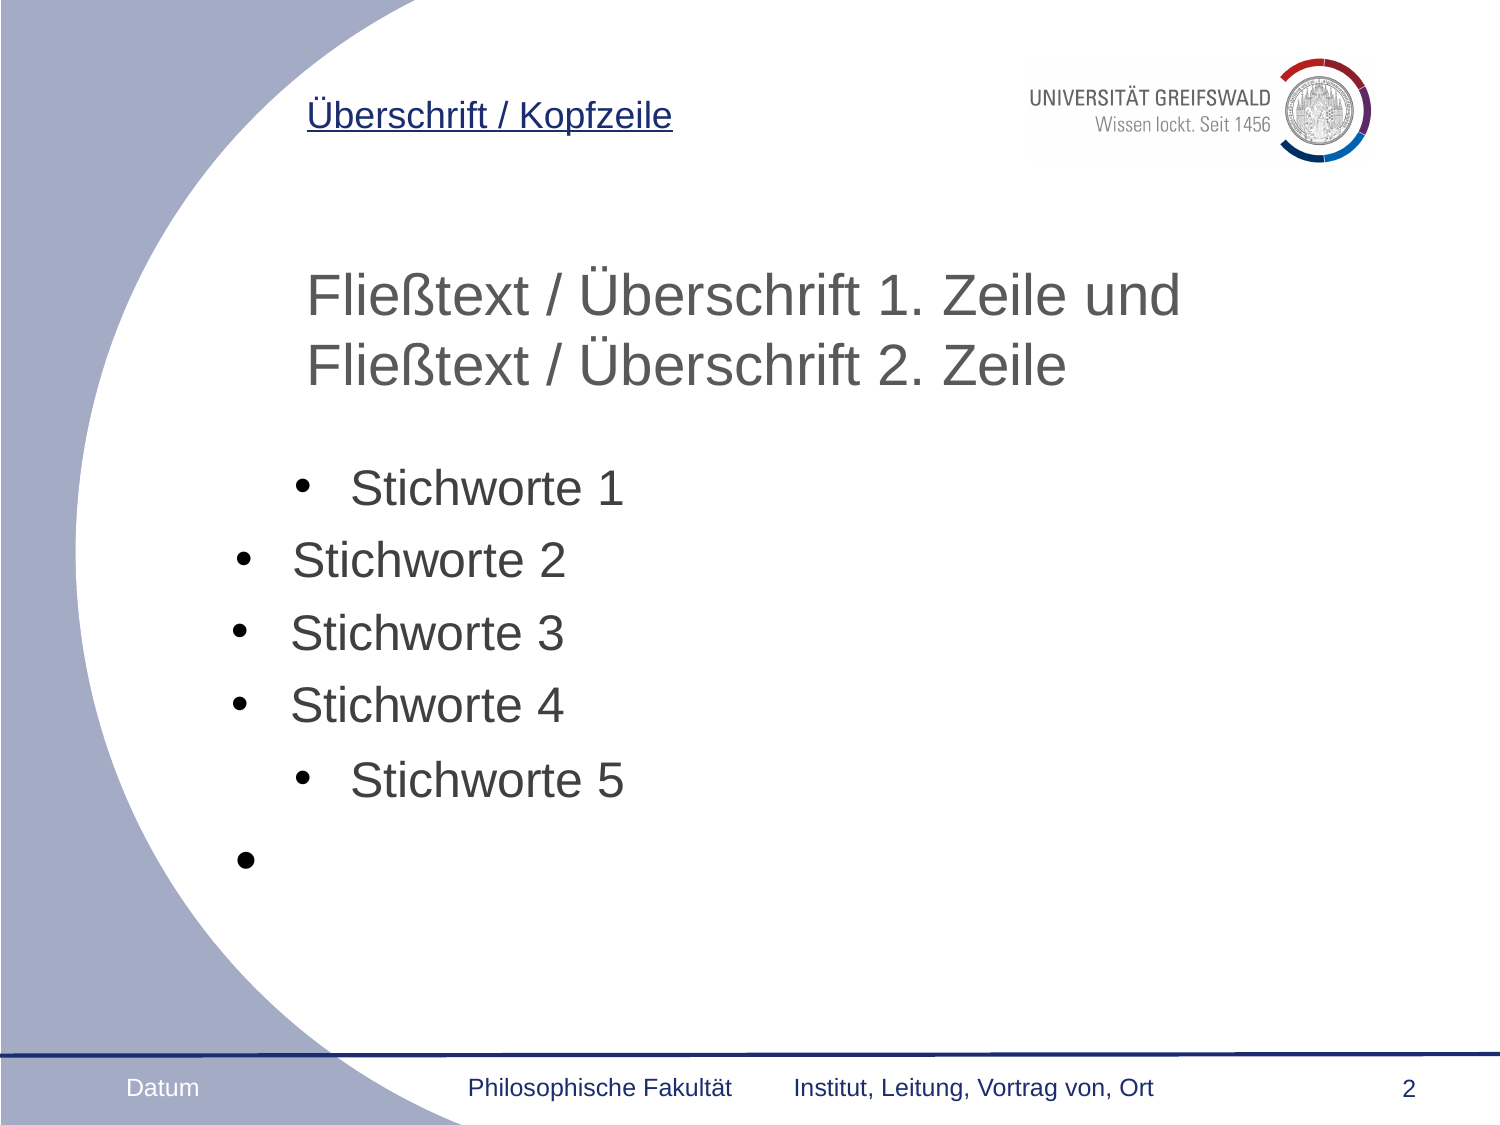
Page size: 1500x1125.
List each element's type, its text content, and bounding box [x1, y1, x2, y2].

text_box Stichworte 1 Stichworte 2 Stichworte 3 Stichworte 4 Stichworte 5 [187, 447, 1403, 1012]
text_box Fließtext / Überschrift 1. Zeile und Fließtext / Überschrift 2. Zeile [291, 249, 1416, 409]
text_box Überschrift / Kopfzeile [291, 83, 1122, 166]
picture [1030, 58, 1372, 163]
